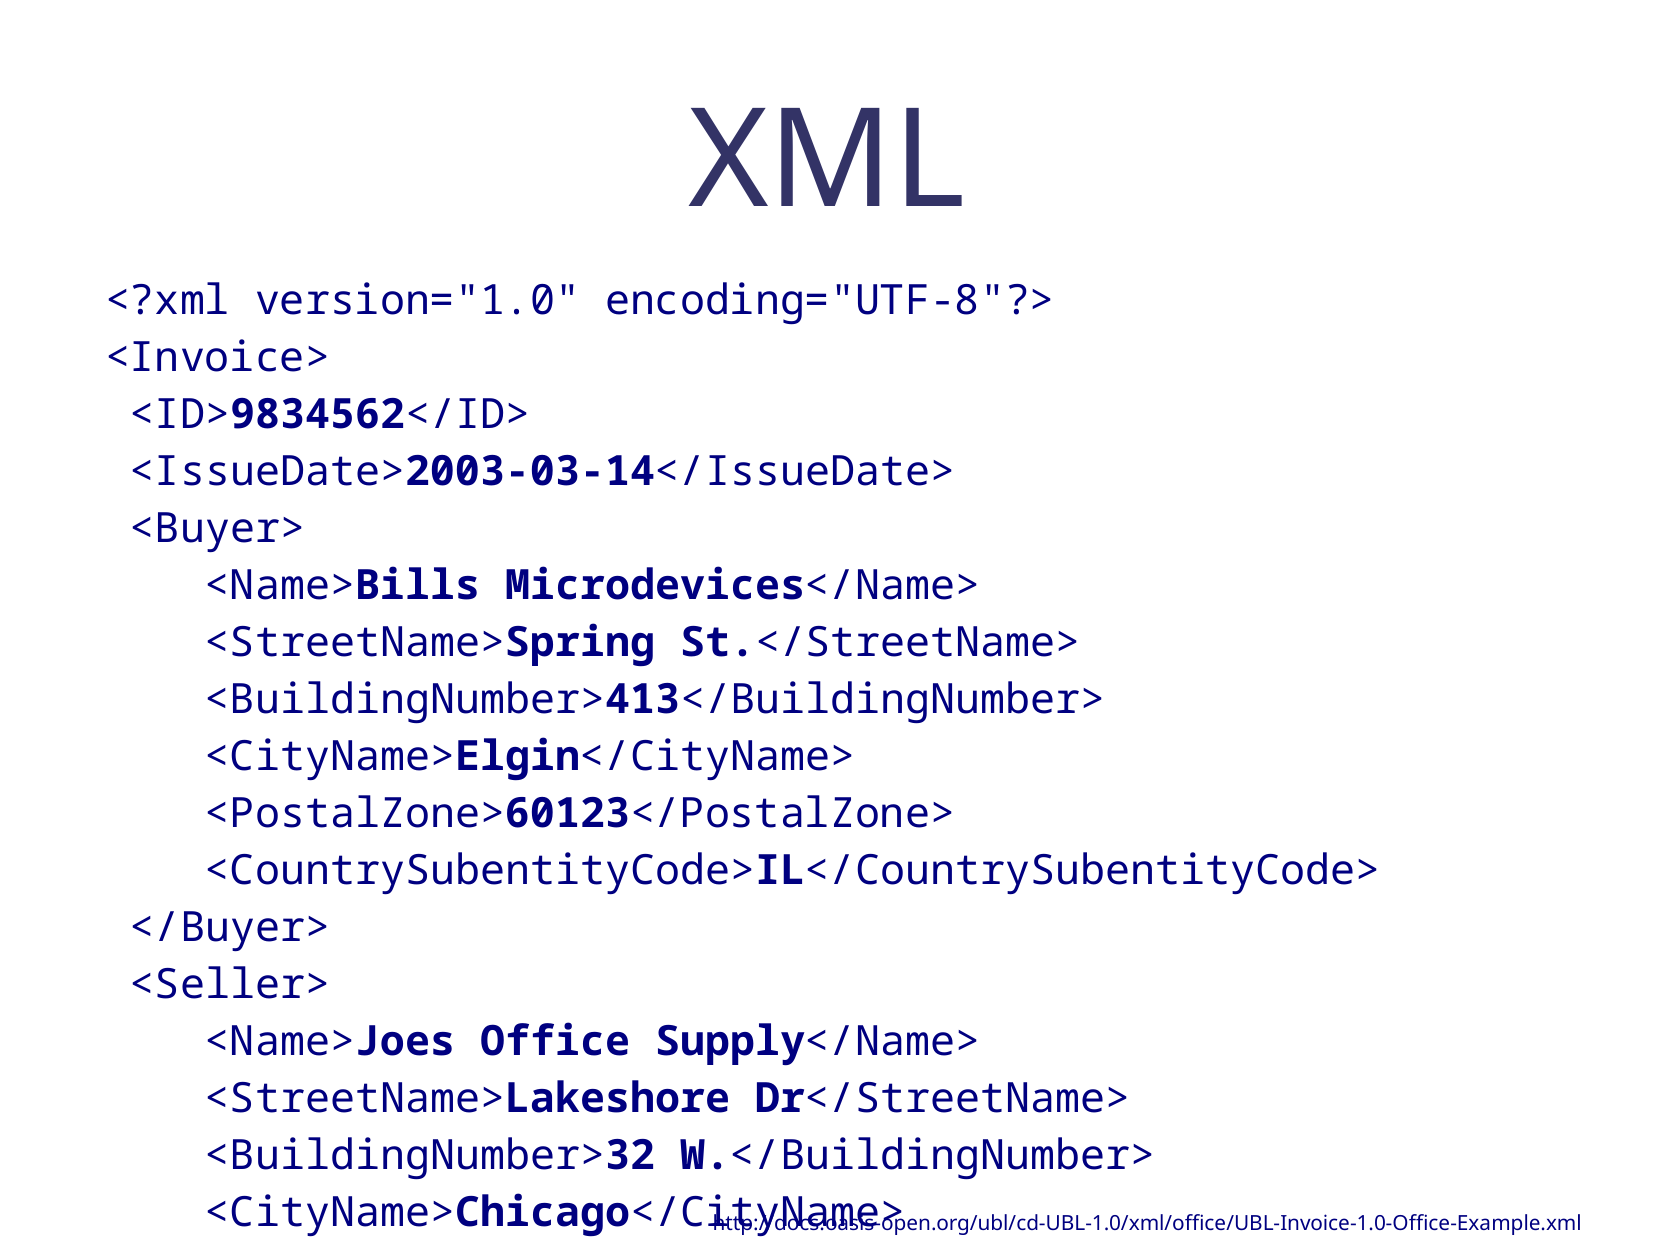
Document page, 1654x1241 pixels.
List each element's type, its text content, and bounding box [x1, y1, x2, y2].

title XML [82, 56, 1571, 250]
text_box <?xml version="1.0" encoding="UTF-8"?> <Invoice> <ID>9834562</ID> <IssueDate>2003-03-14</IssueDate> <Buyer> <Name>Bills Microdevices</Name> <StreetName>Spring St.</StreetName> <BuildingNumber>413</BuildingNumber> <CityName>Elgin</CityName> <PostalZone>60123</PostalZone> <CountrySubentityCode>IL</CountrySubentityCode> </Buyer> <Seller> <Name>Joes Office Supply</Name> <StreetName>Lakeshore Dr</StreetName> <BuildingNumber>32 W.</BuildingNumber> <CityName>Chicago</CityName> <PostalZone>60022</PostalZone> <CountrySubentityCode>IL</CountrySubentityCode> </Seller> [90, 262, 1538, 1241]
text_box http://docs.oasis-open.org/ubl/cd-UBL-1.0/xml/office/UBL-Invoice-1.0-Office-Example.xml [697, 1201, 1651, 1241]
